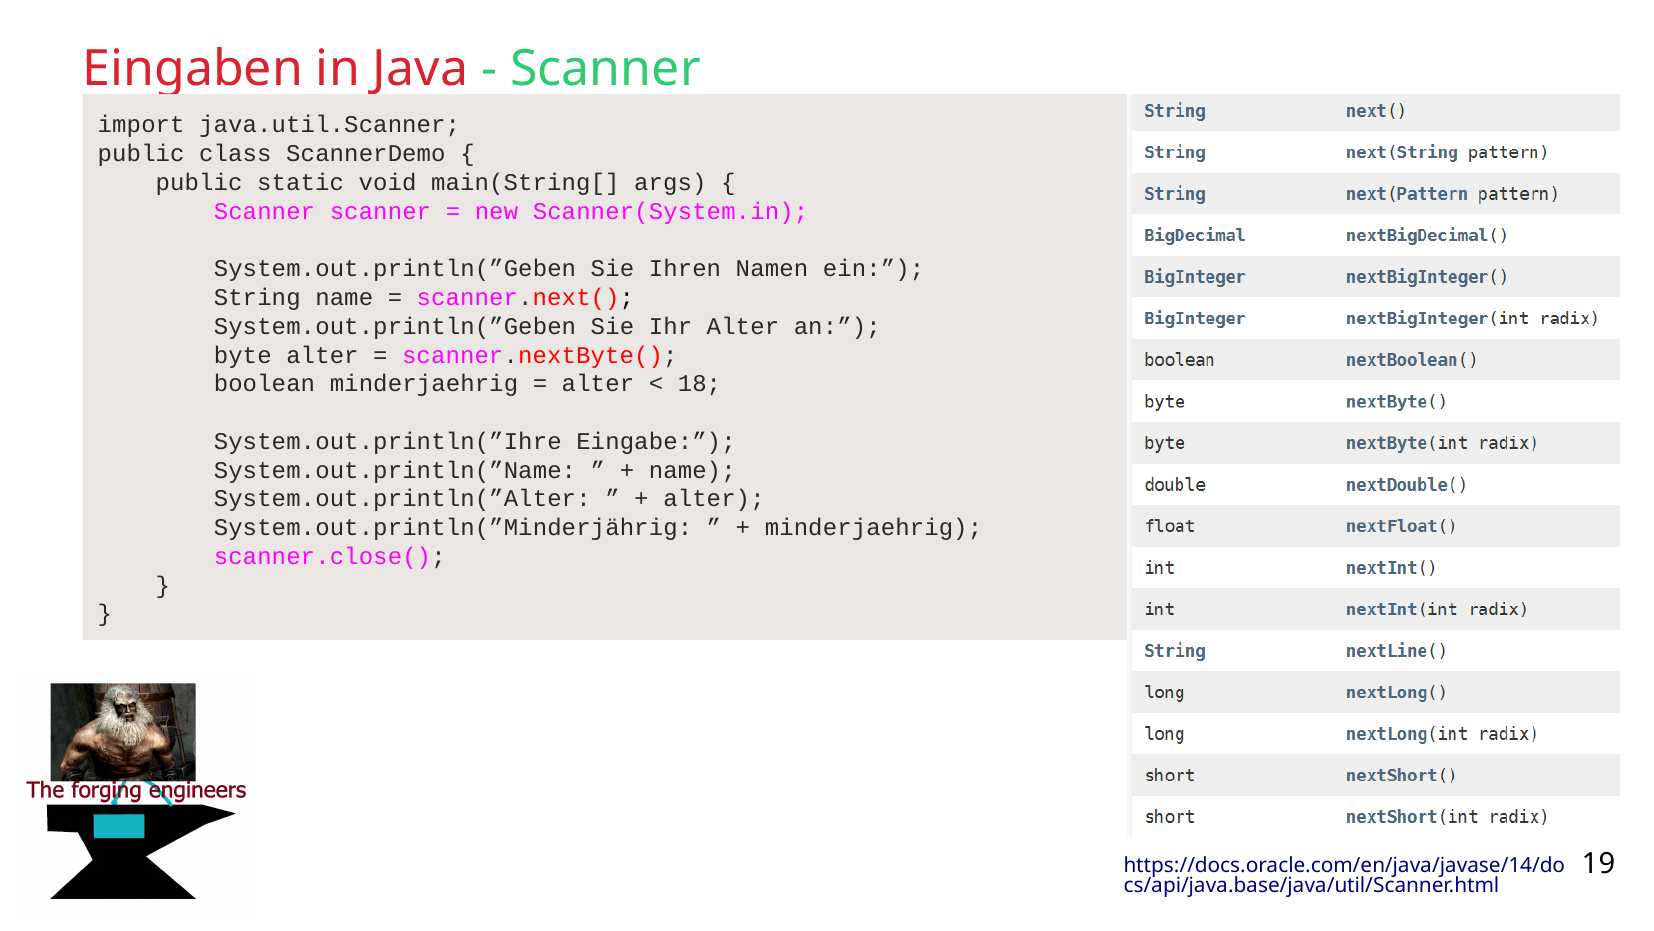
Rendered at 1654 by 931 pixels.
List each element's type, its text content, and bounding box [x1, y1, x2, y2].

picture [17, 679, 254, 916]
picture [1126, 94, 1621, 837]
text_box import java.util.Scanner; public class ScannerDemo { public static void main(String[] args) { Scanner scanner = new Scanner(System.in); - System.out.println(”Geben Sie Ihren Namen ein:”); String name = scanner.next(); System.out.println(”Geben Sie Ihr Alter an:”); byte alter = scanner.nextByte(); boolean minderjaehrig = alter < 18; - System.out.println(”Ihre Eingabe:”); System.out.println(”Name: ” + name); System.out.println(”Alter: ” + alter); System.out.println(”Minderjährig: ” + minderjaehrig); scanner.close(); } } [82, 94, 1126, 640]
title Eingaben in Java - Scanner [82, 37, 1571, 94]
text_box https://docs.oracle.com/en/java/javase/14/docs/api/java.base/java/util/Scanner.html [1108, 836, 1589, 931]
